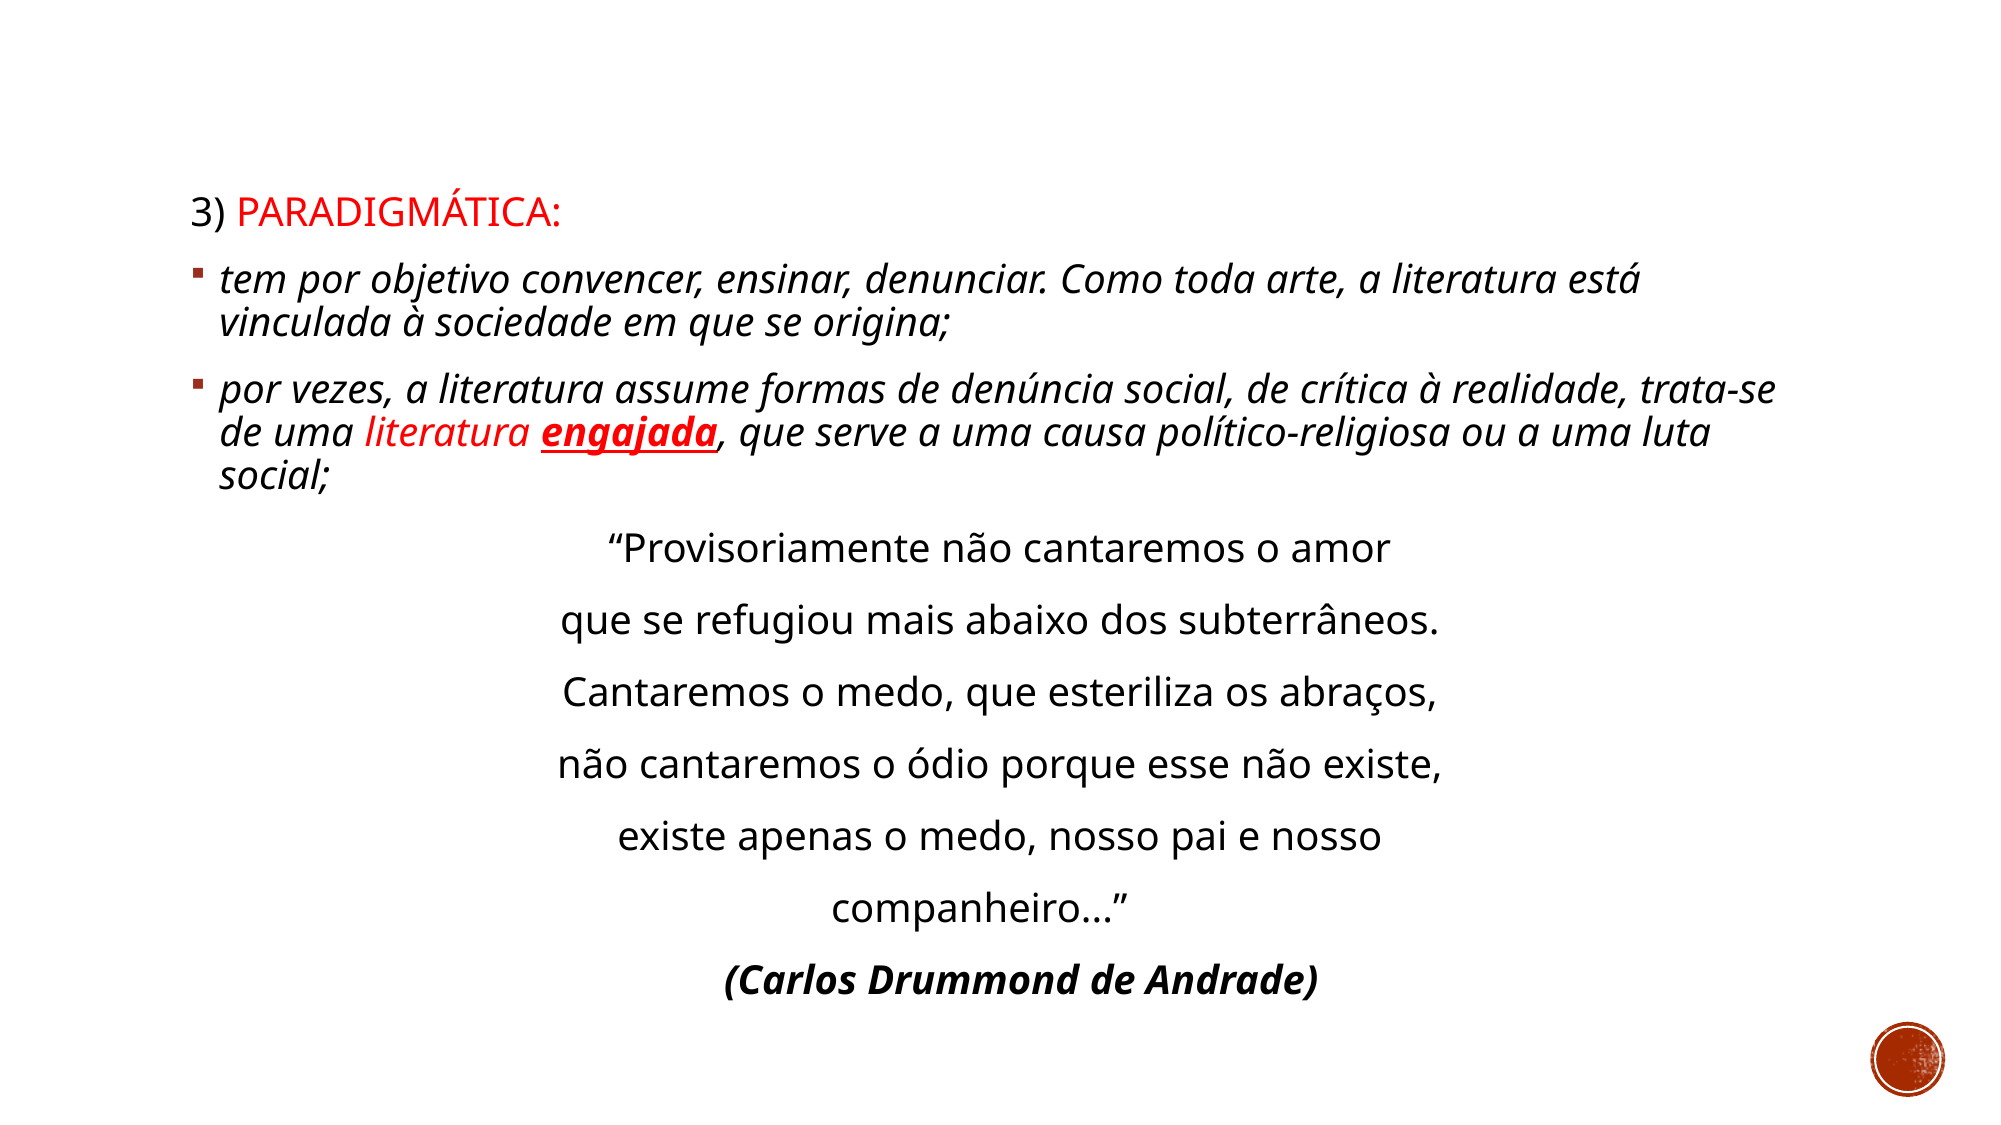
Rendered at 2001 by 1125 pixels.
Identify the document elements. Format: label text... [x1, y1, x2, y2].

picture [1870, 1021, 1946, 1097]
list 3) PARADIGMÁTICA: tem por objetivo convencer, ensinar, denunciar. Como toda arte, a literatura está vinculada à sociedade em que se origina; por vezes, a literatura assume formas de denúncia social, de crítica à realidade, trata-se de uma literatura engajada, que serve a uma causa político-religiosa ou a uma luta social; “Provisoriamente não cantaremos o amor que se refugiou mais abaixo dos subterrâneos. Cantaremos o medo, que esteriliza os abraços, não cantaremos o ódio porque esse não existe, existe apenas o medo, nosso pai e nosso companheiro...” (Carlos Drummond de Andrade) [175, 179, 1826, 1013]
